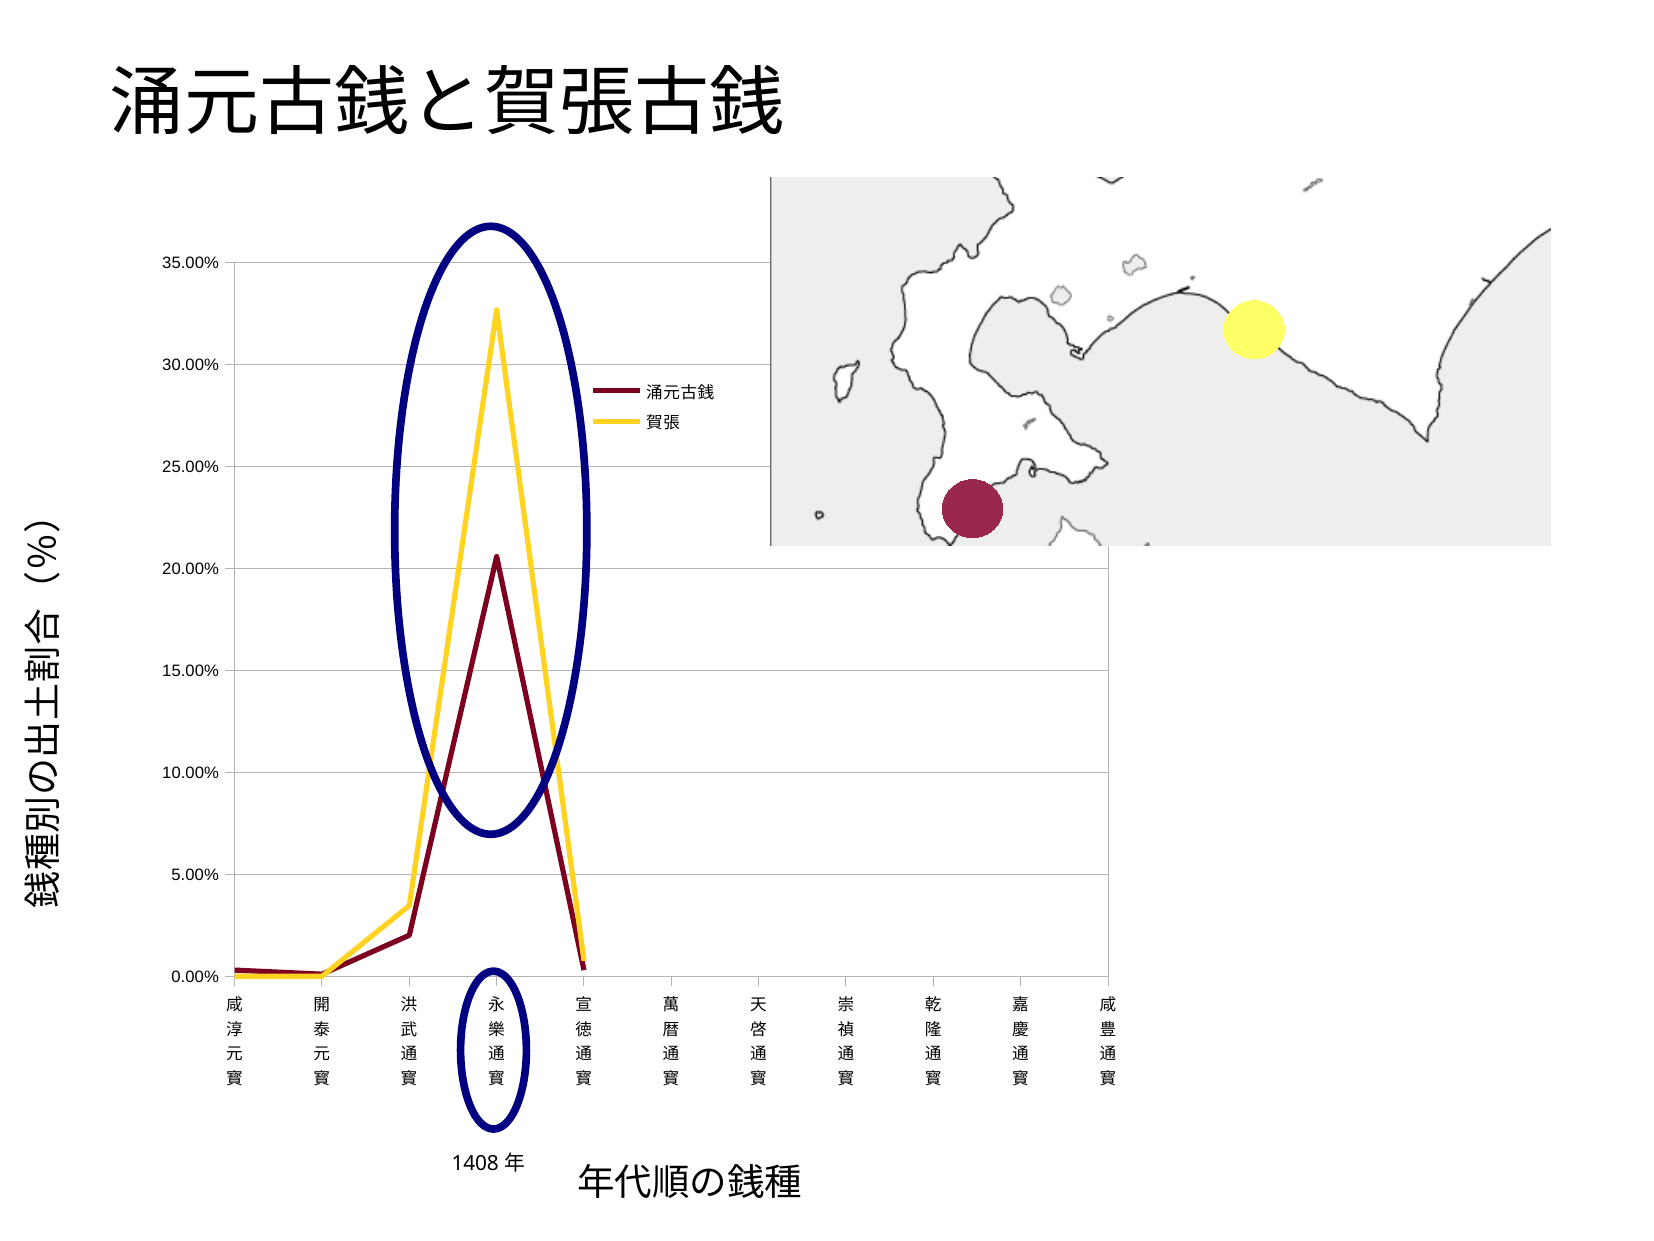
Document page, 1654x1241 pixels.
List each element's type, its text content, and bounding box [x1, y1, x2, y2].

text_box 涌元古銭と賀張古銭 [94, 34, 822, 130]
text_box 1408年 [436, 1139, 548, 1180]
text_box [942, 479, 1003, 538]
chart [0, 233, 1288, 1212]
chart [399, 233, 582, 830]
picture [770, 177, 1551, 546]
text_box [1223, 300, 1285, 359]
